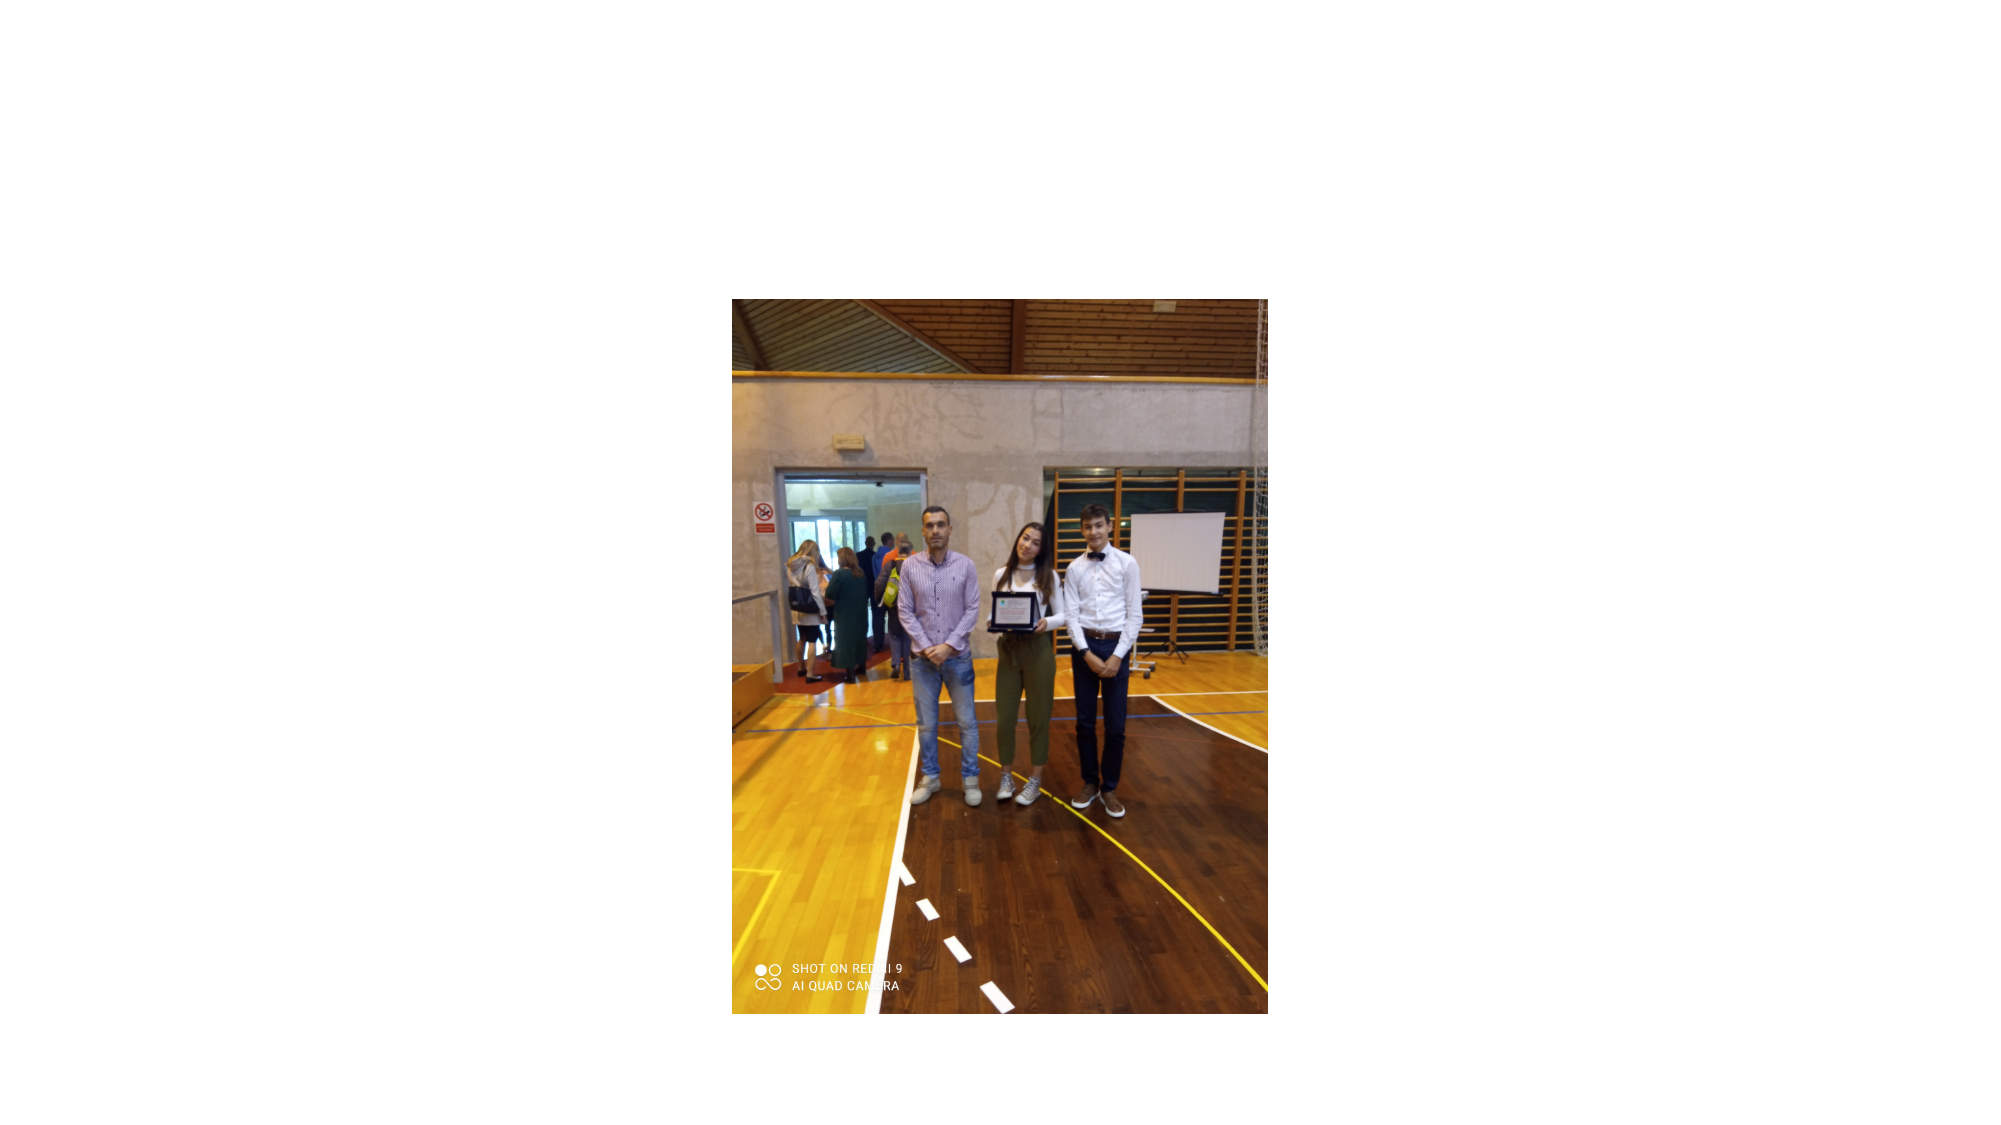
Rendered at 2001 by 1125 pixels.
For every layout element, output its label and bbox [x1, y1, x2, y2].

picture [732, 299, 1268, 1014]
